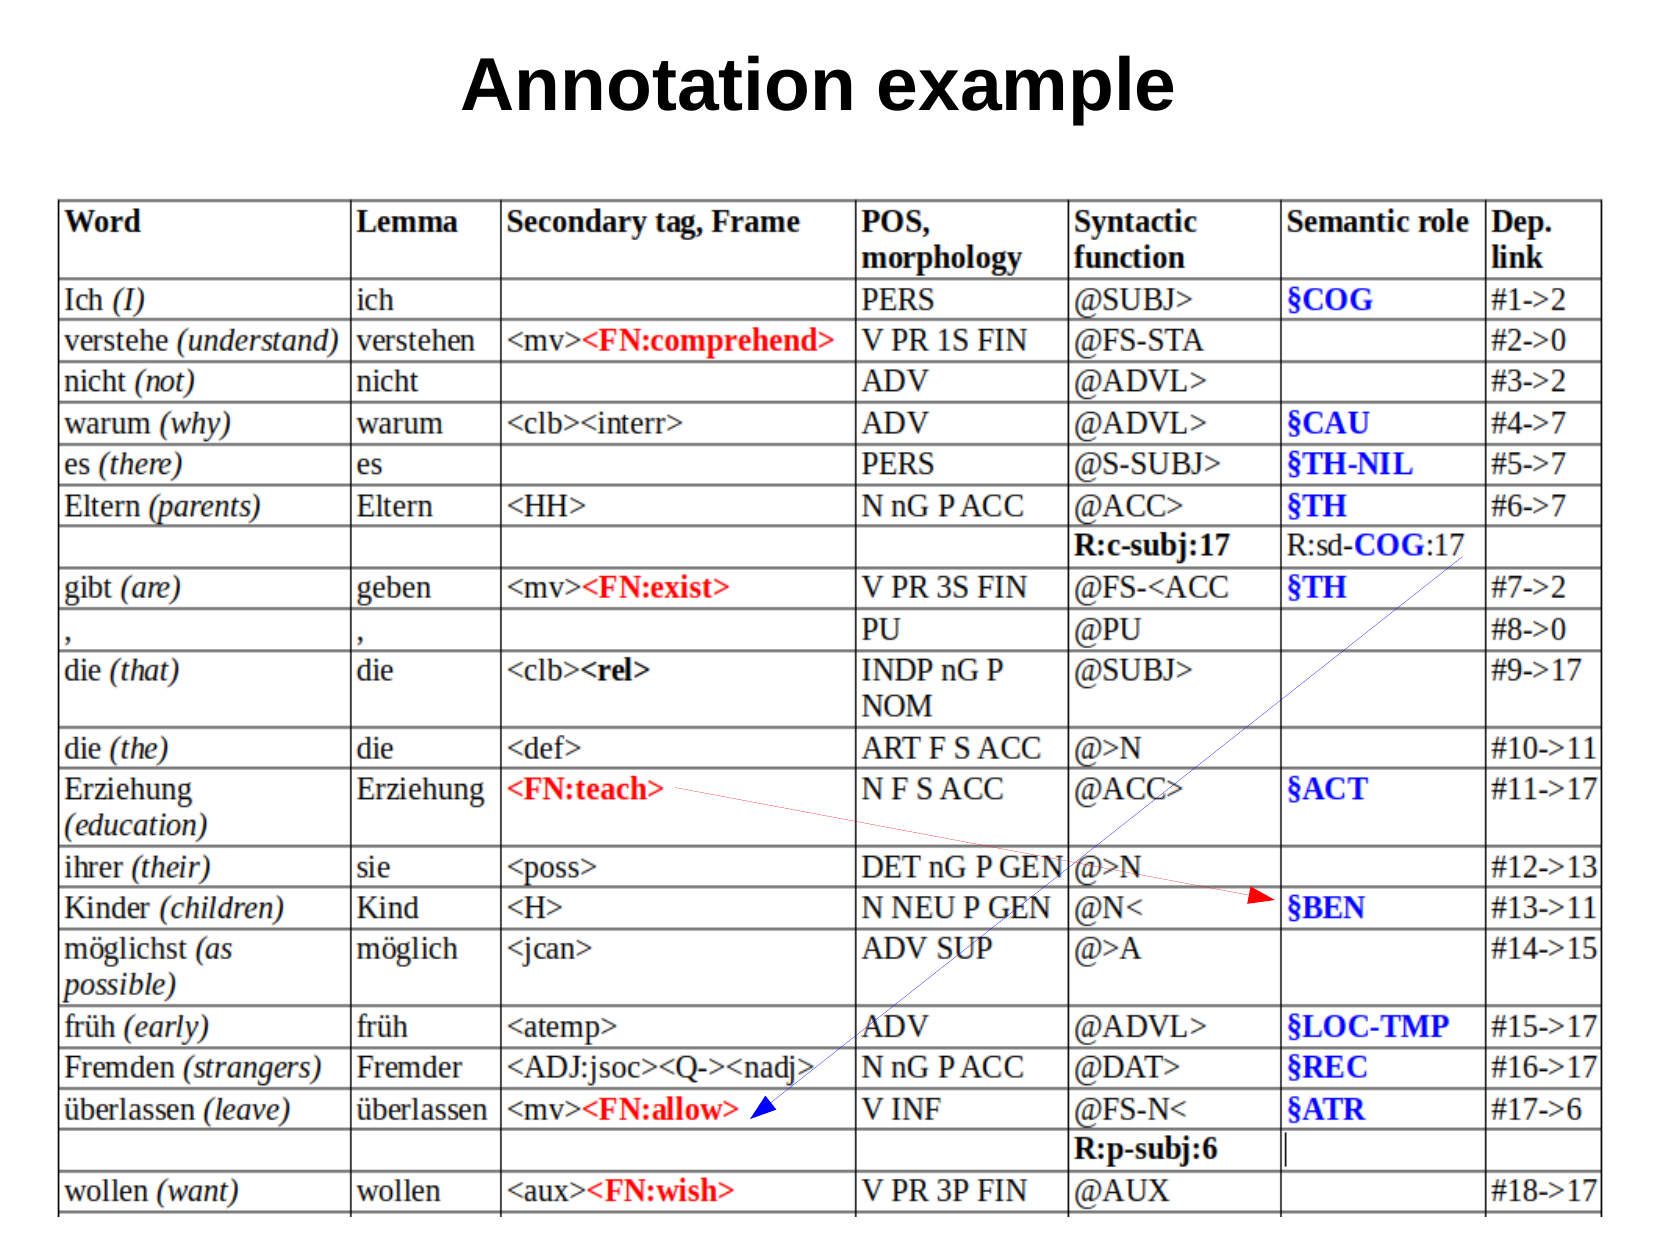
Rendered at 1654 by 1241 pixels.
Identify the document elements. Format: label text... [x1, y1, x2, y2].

picture [44, 190, 1615, 1217]
title Annotation example [75, 0, 1564, 188]
